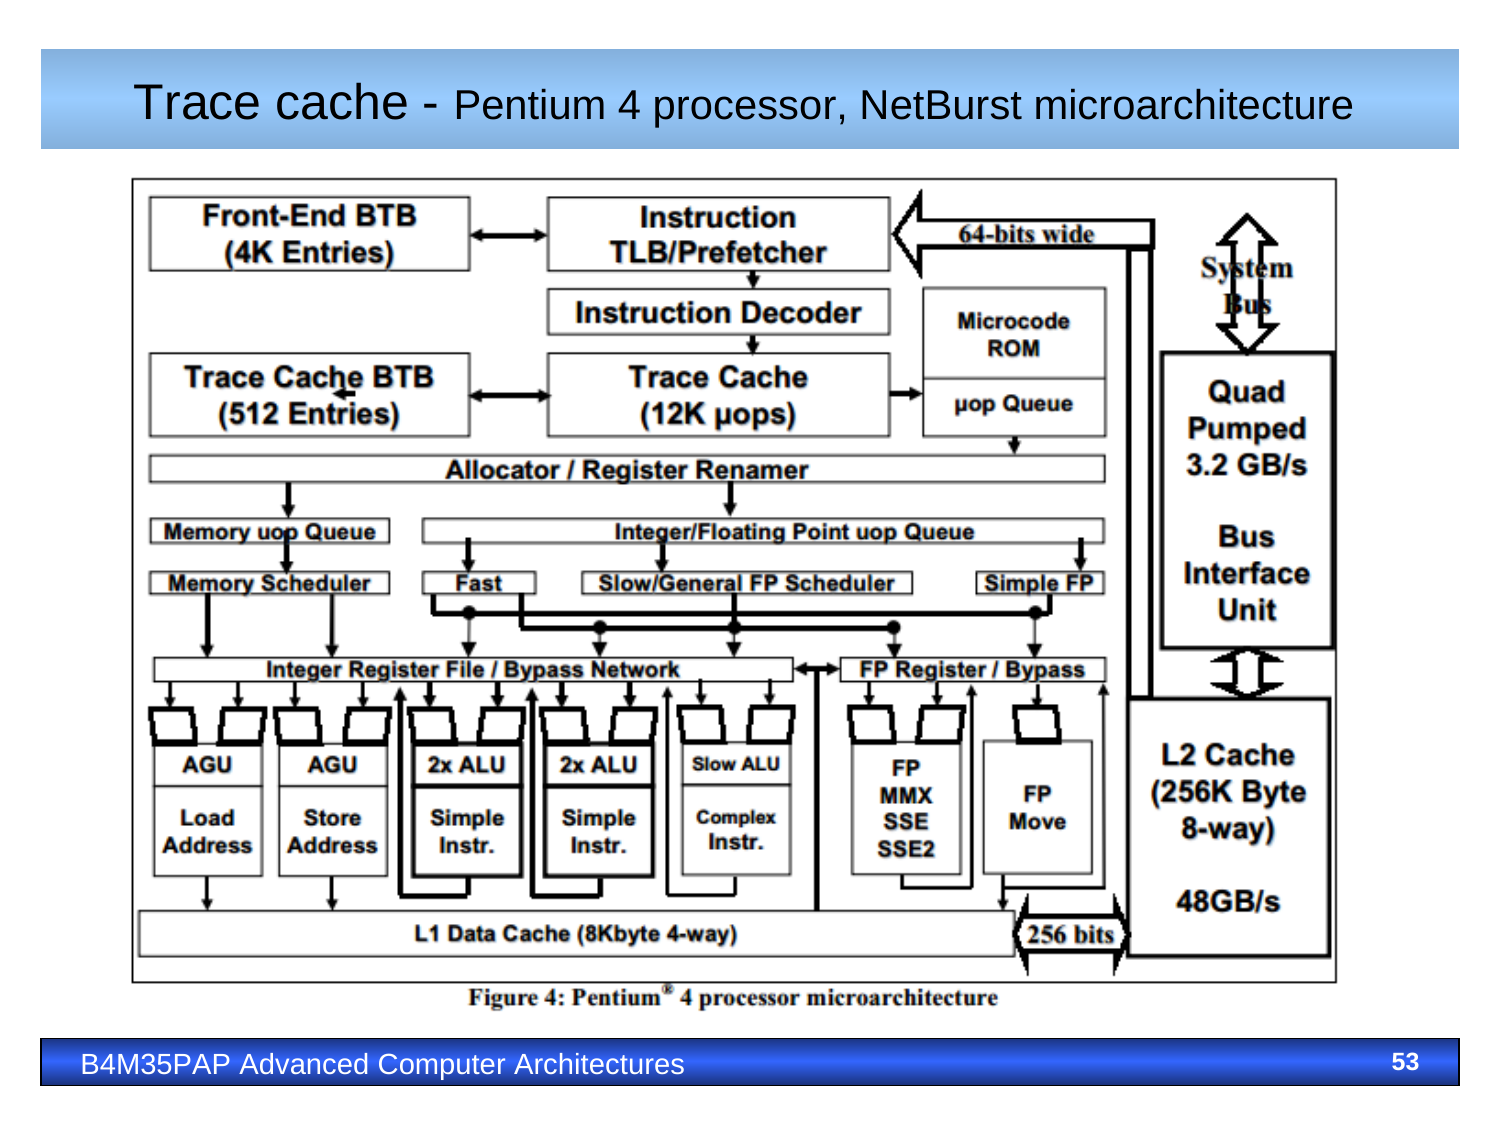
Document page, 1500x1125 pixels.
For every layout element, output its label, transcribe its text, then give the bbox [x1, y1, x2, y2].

picture [121, 173, 1352, 1013]
title Trace cache - Pentium 4 processor, NetBurst microarchitecture [41, 49, 1459, 149]
